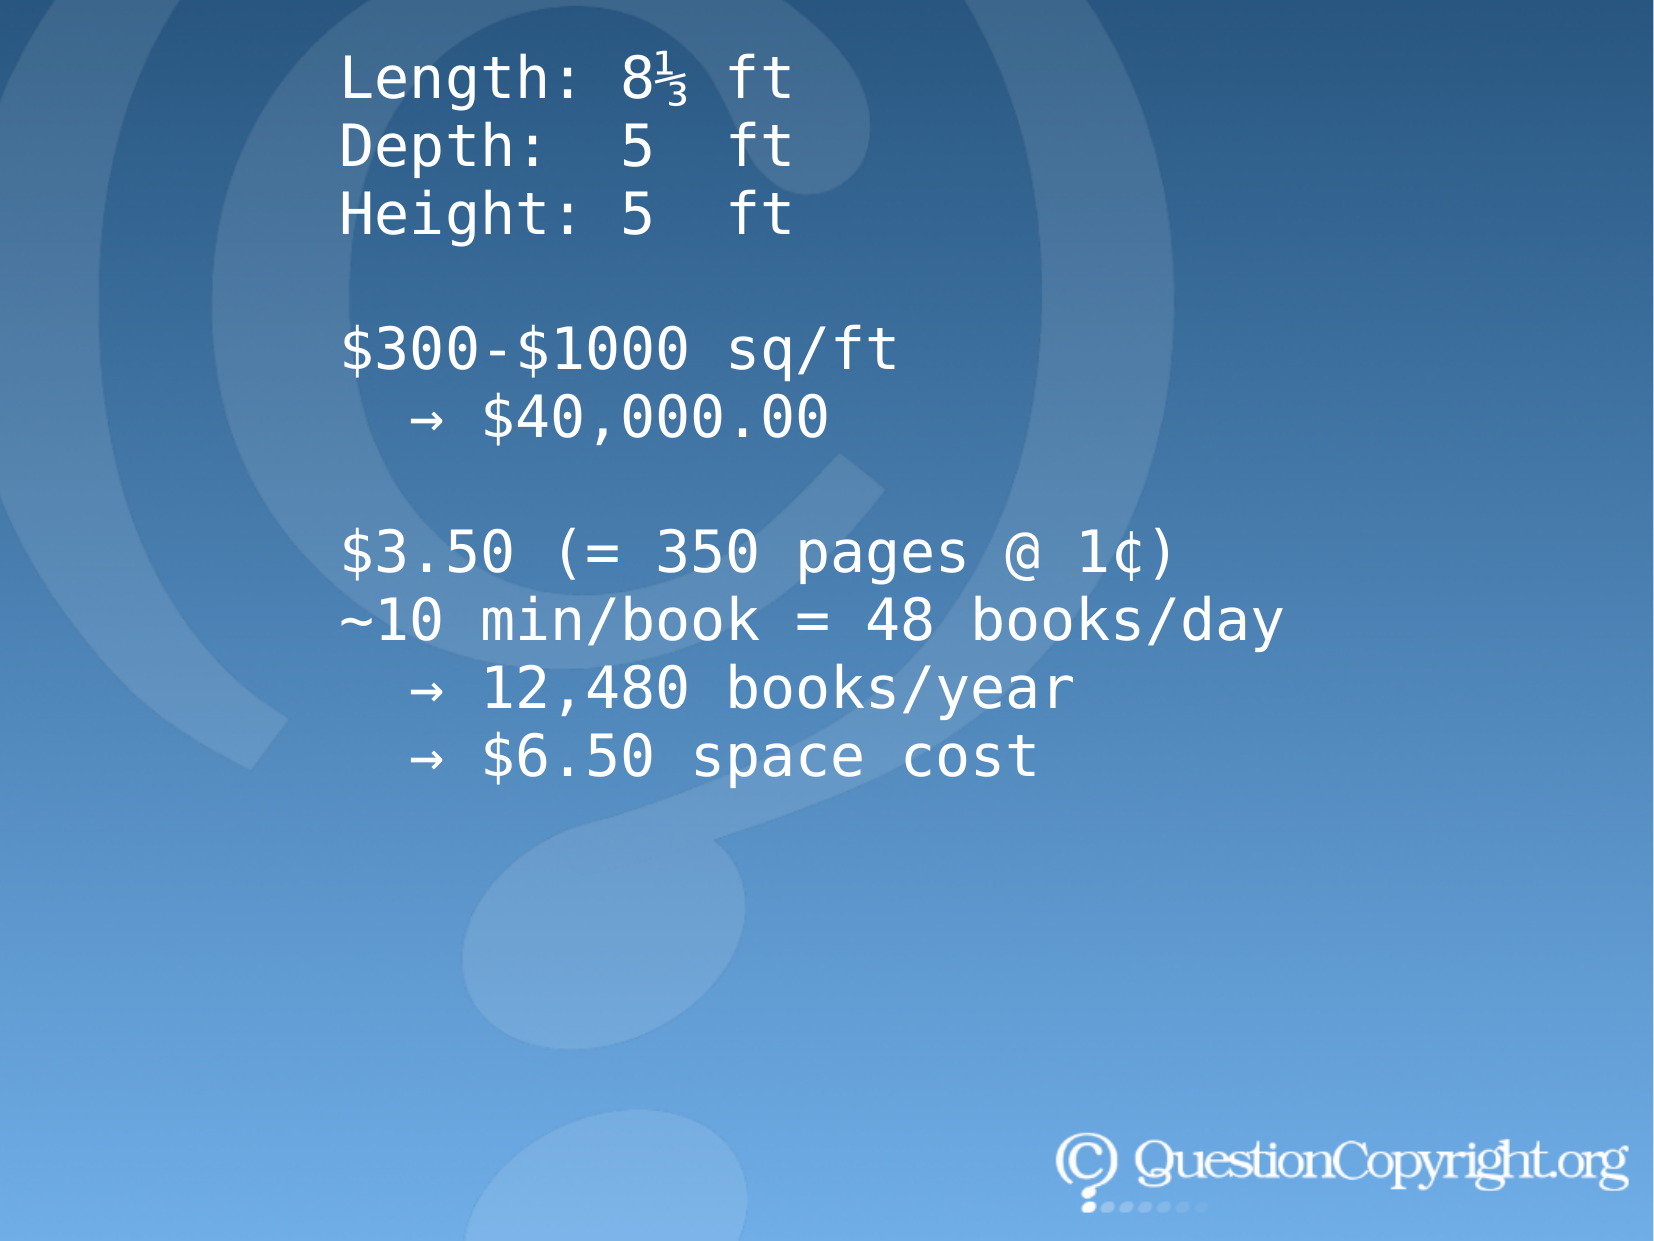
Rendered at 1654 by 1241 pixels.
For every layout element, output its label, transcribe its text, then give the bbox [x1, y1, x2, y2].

text_box Length: 8⅓ ft Depth: 5 ft Height: 5 ft $300-$1000 sq/ft → $40,000.00 $3.50 (= 350 pages @ 1¢) ~10 min/book = 48 books/day → 12,480 books/year → $6.50 space cost [325, 37, 1426, 976]
picture [0, 0, 1654, 1241]
